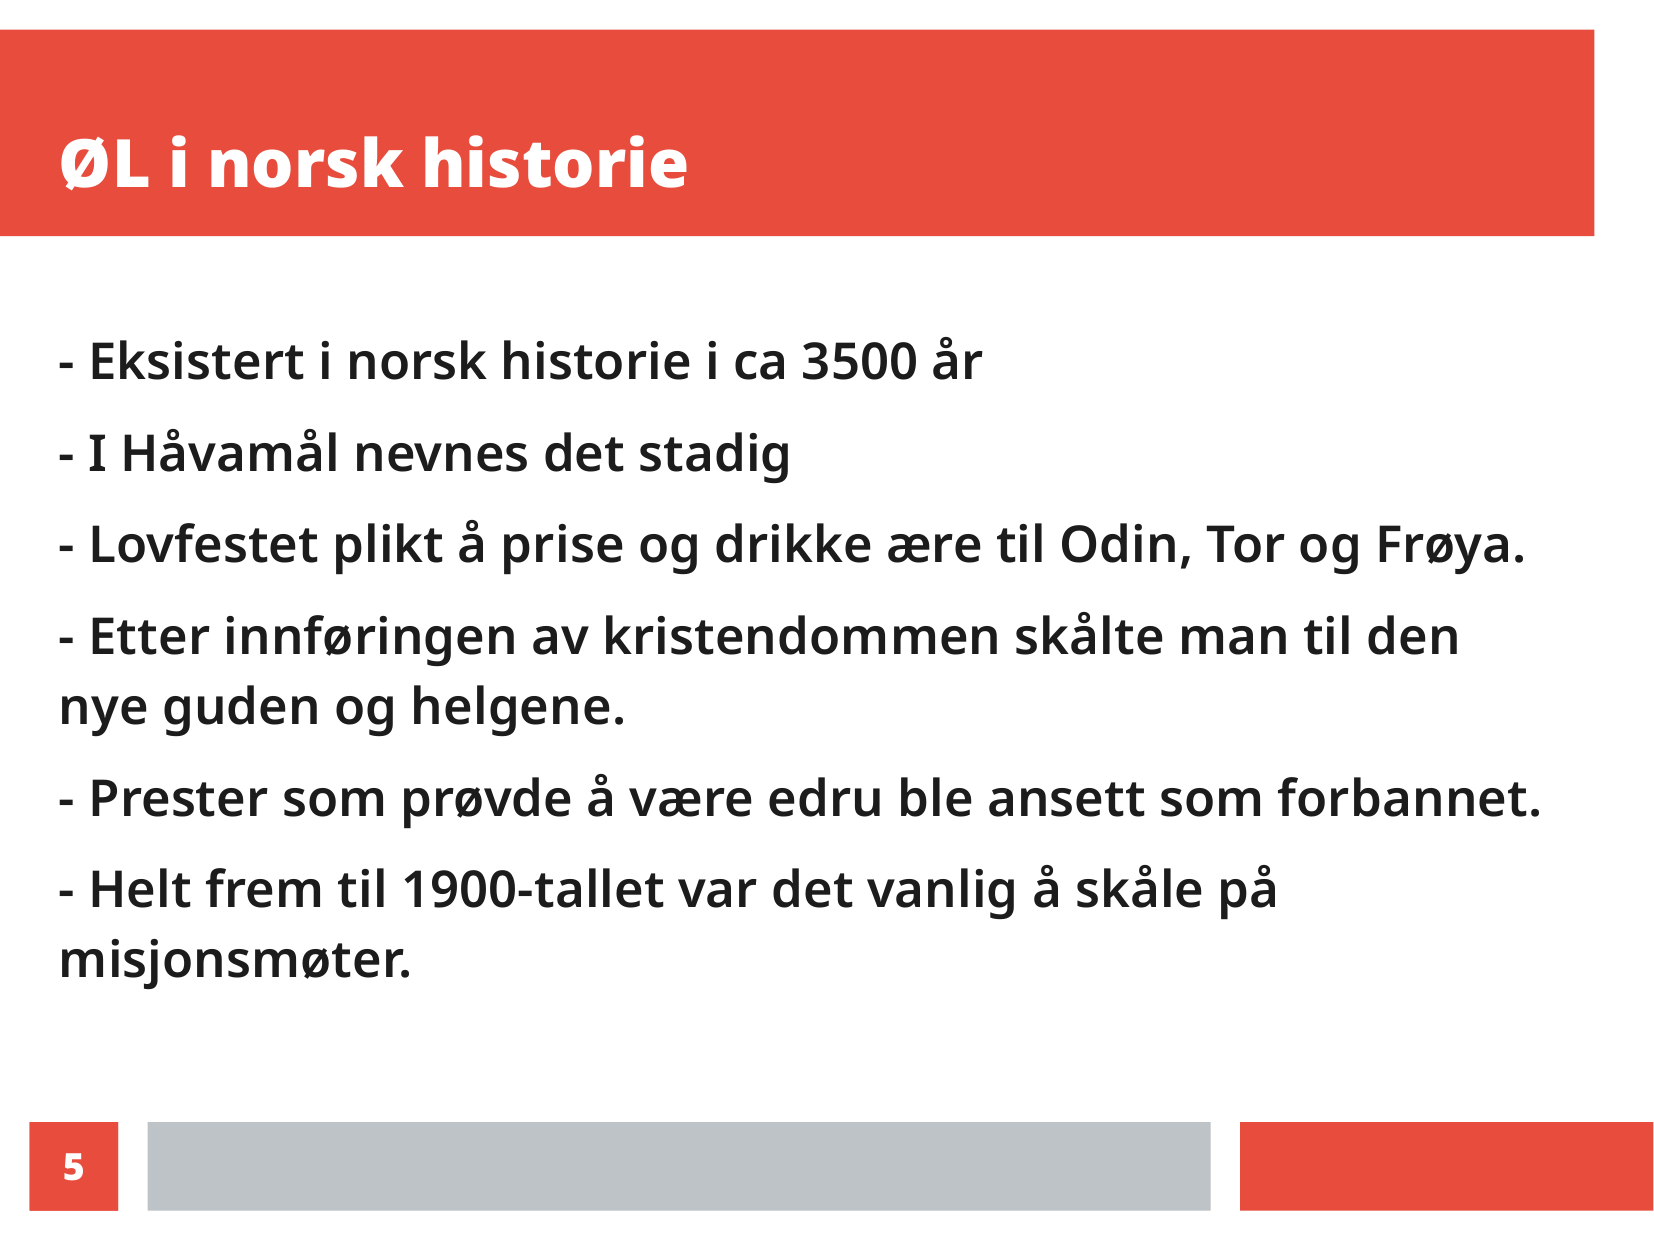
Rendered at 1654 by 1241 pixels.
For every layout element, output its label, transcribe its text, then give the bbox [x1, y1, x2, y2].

title ØL i norsk historie [59, 59, 1595, 207]
list - Eksistert i norsk historie i ca 3500 år - I Håvamål nevnes det stadig - Lovfestet plikt å prise og drikke ære til Odin, Tor og Frøya. - Etter innføringen av kristendommen skålte man til den nye guden og helgene. - Prester som prøvde å være edru ble ansett som forbannet. - Helt frem til 1900-tallet var det vanlig å skåle på misjonsmøter. [59, 324, 1565, 1093]
